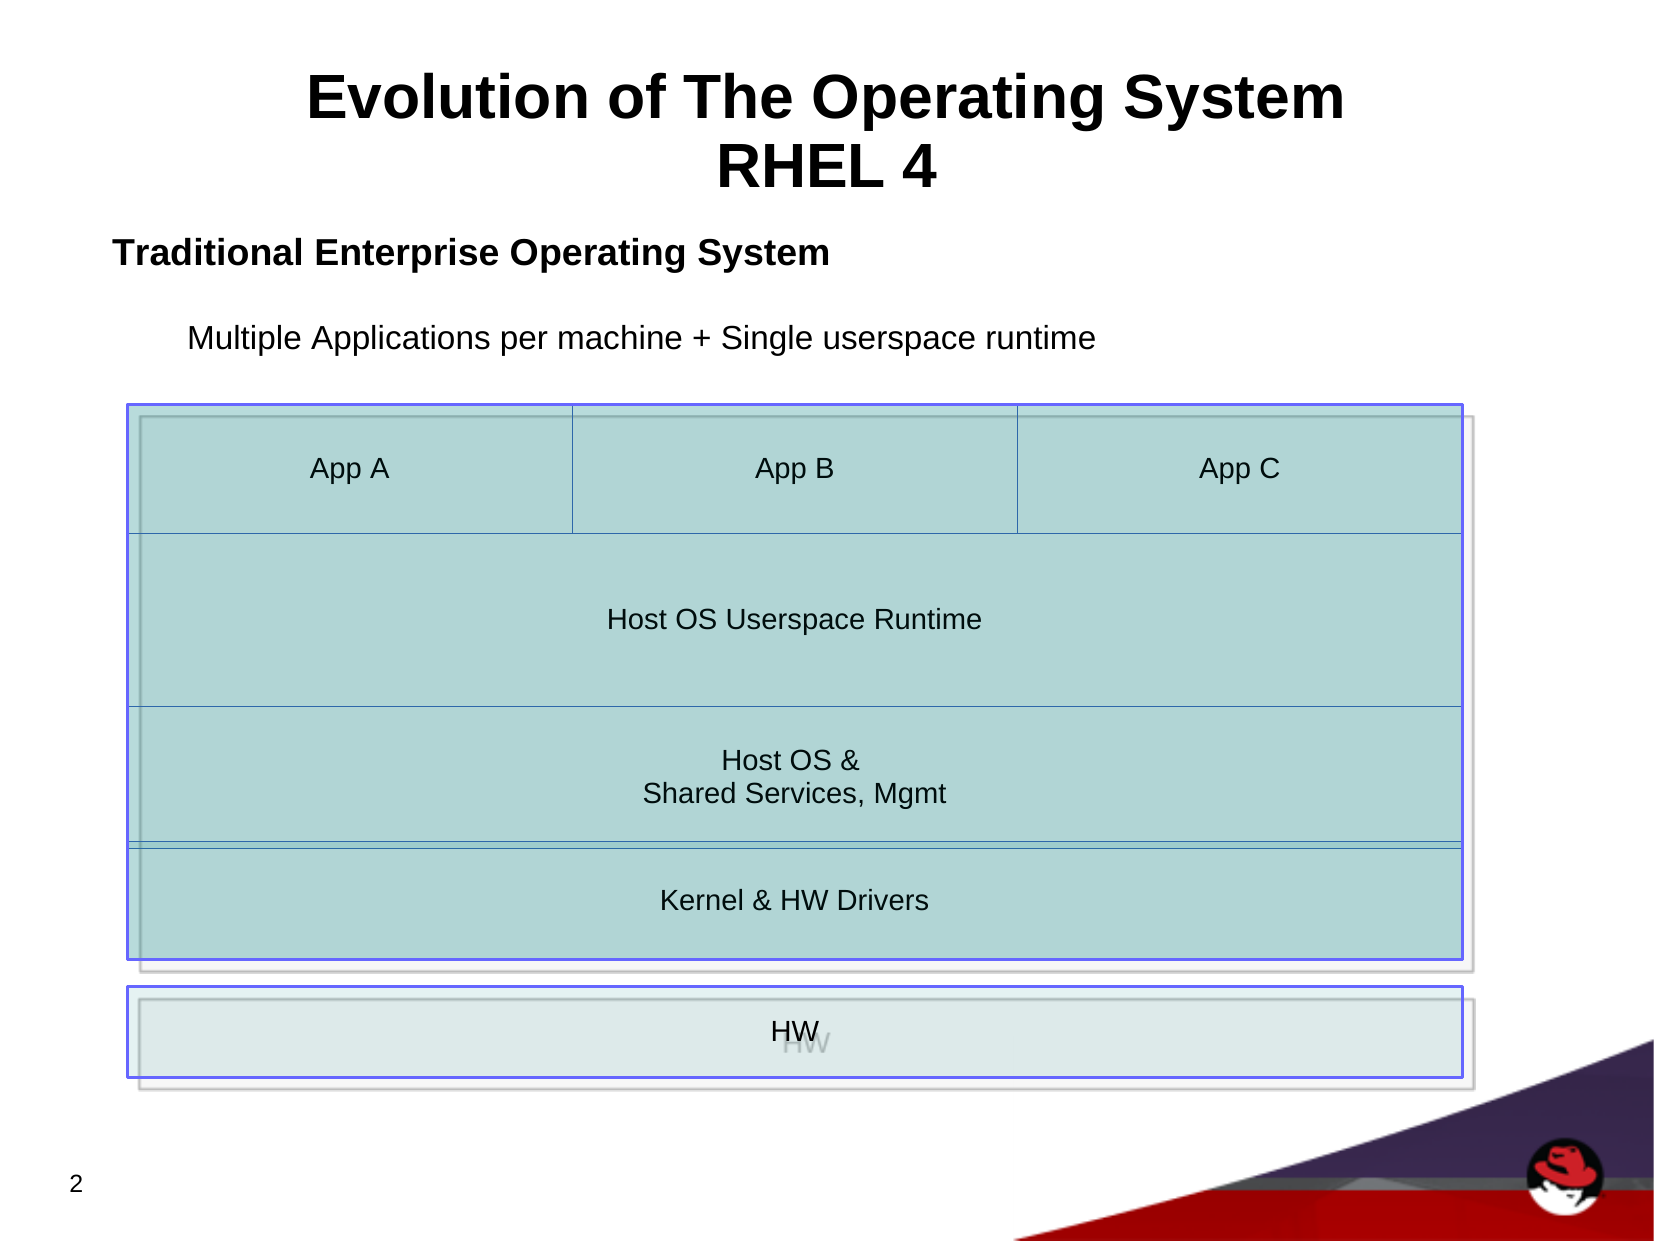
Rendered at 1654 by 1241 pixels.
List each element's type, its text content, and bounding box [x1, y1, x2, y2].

text_box [127, 404, 1463, 960]
text_box Traditional Enterprise Operating System Multiple Applications per machine + Single userspace runtime [97, 225, 1598, 397]
title Evolution of The Operating System RHEL 4 [82, 37, 1571, 226]
picture [1012, 1036, 1654, 1241]
text_box HW [127, 986, 1463, 1078]
